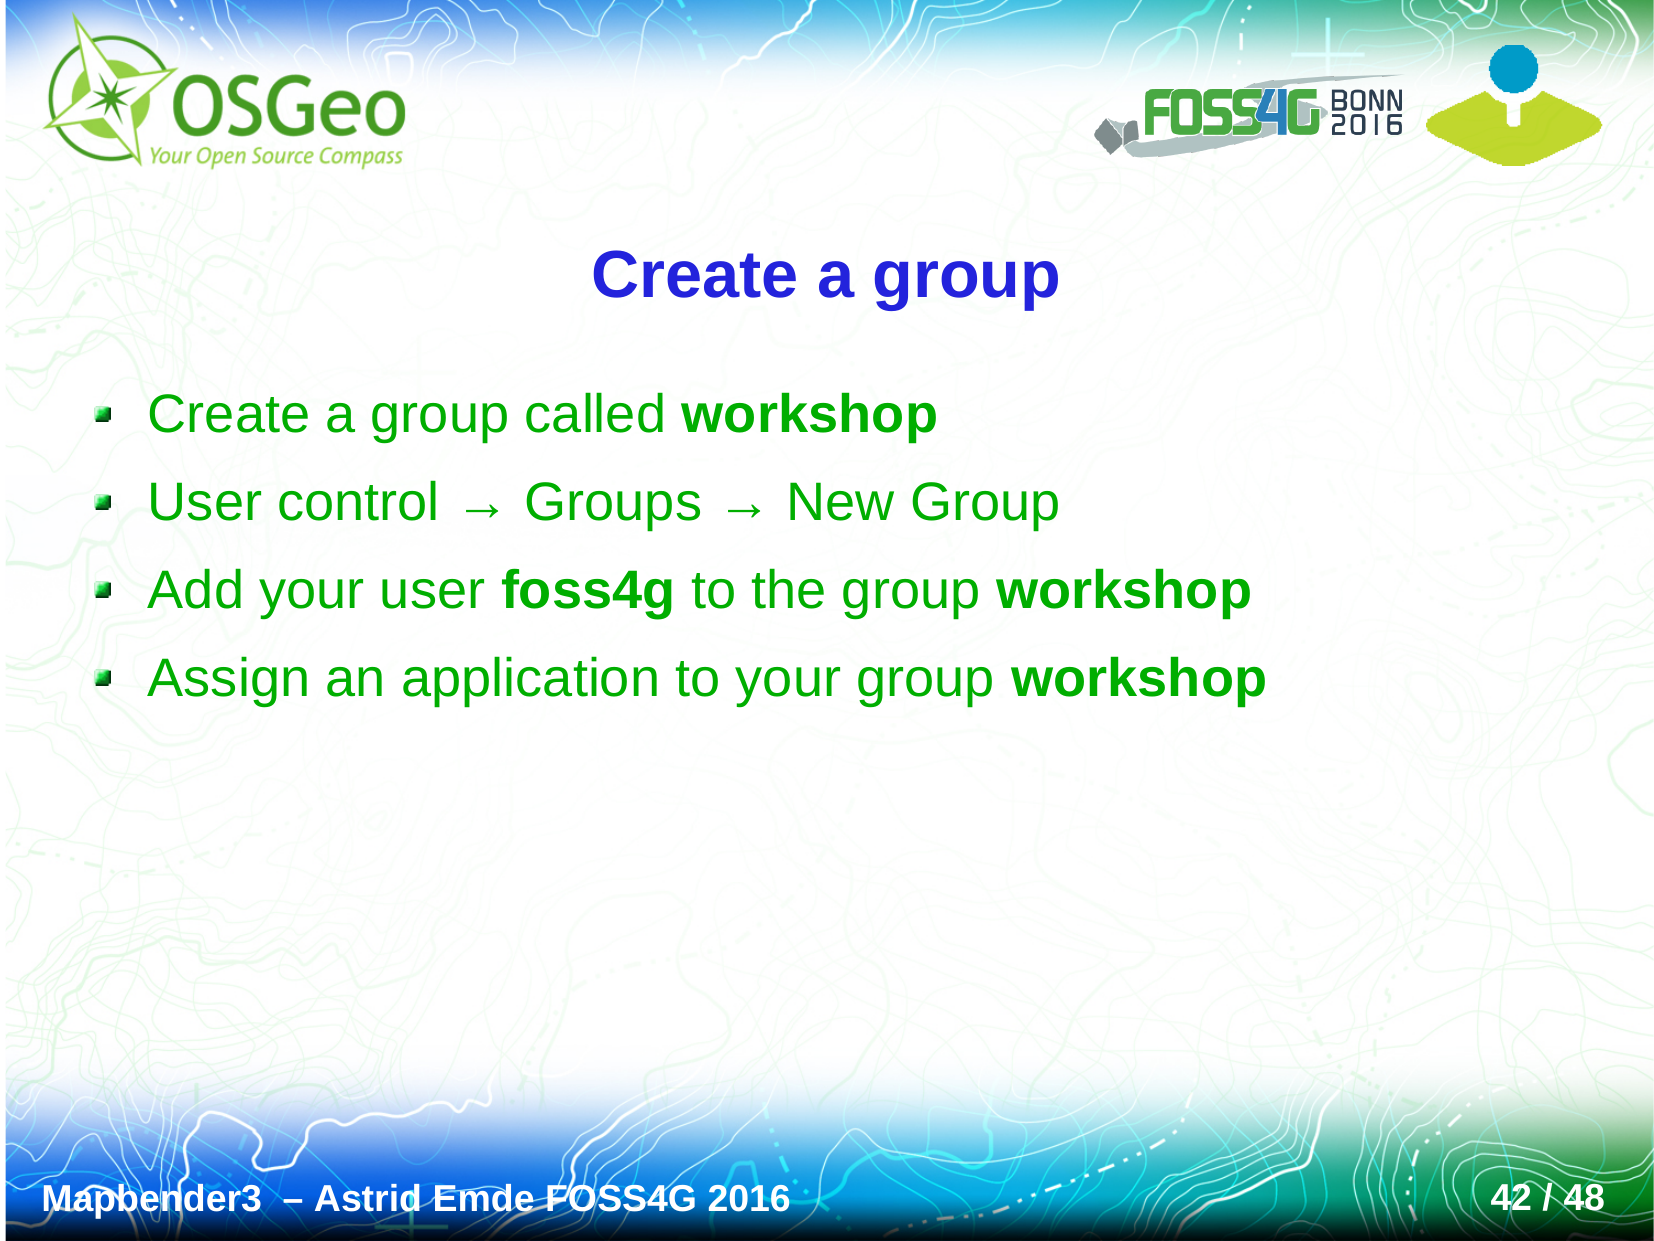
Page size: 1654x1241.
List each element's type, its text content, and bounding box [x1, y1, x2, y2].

picture [5, 0, 1654, 1241]
title Create a group [82, 200, 1571, 349]
list Create a group called workshop User control → Groups → New Group Add your user foss4g to the group workshop Assign an application to your group workshop [76, 383, 1565, 1203]
